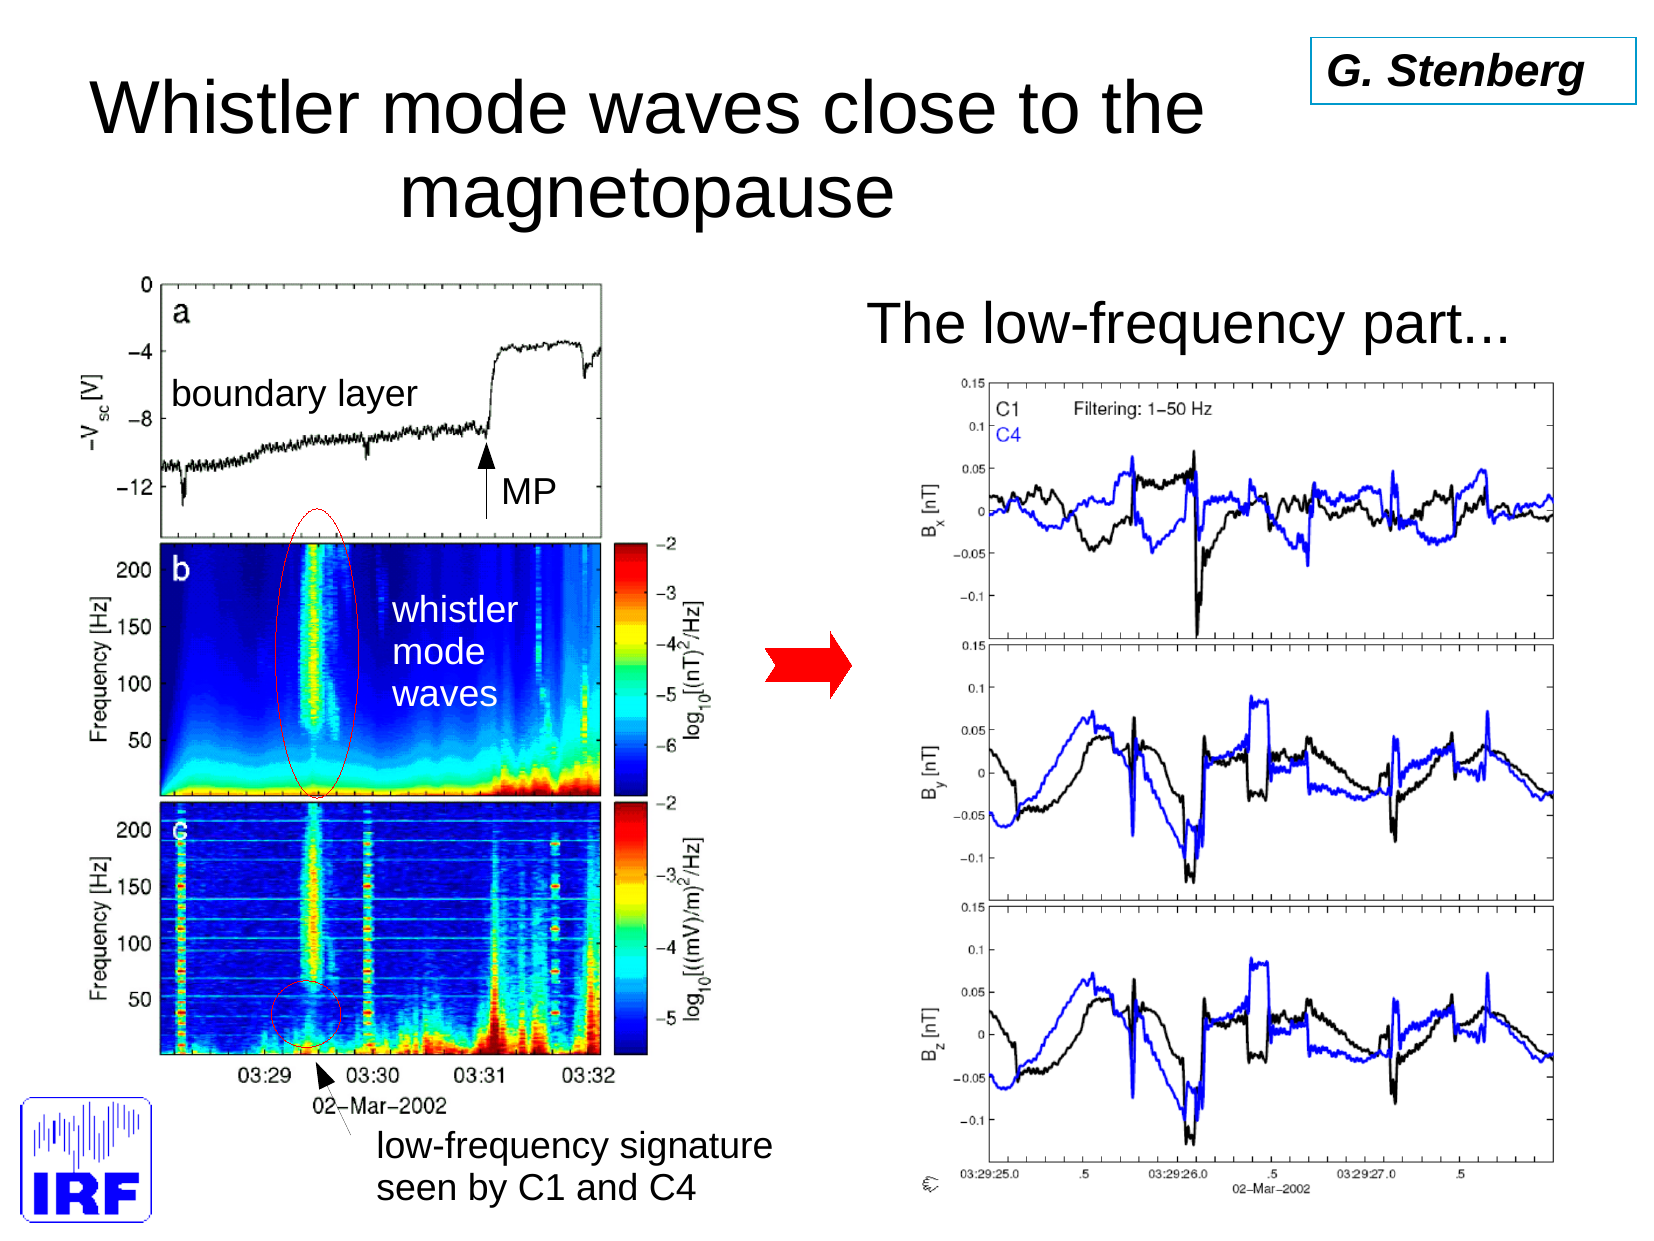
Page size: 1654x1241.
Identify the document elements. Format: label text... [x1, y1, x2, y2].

text_box The low-frequency part... [851, 283, 1528, 364]
text_box boundary layer [156, 365, 433, 423]
text_box MP [486, 462, 573, 520]
text_box [765, 631, 852, 699]
picture [915, 375, 1555, 1201]
text_box G. Stenberg [1311, 37, 1637, 105]
text_box whistler mode waves [377, 580, 534, 722]
text_box Whistler mode waves close to the magnetopause [74, 57, 1222, 241]
picture [20, 258, 726, 1223]
text_box low-frequency signature seen by C1 and C4 [361, 1117, 788, 1217]
